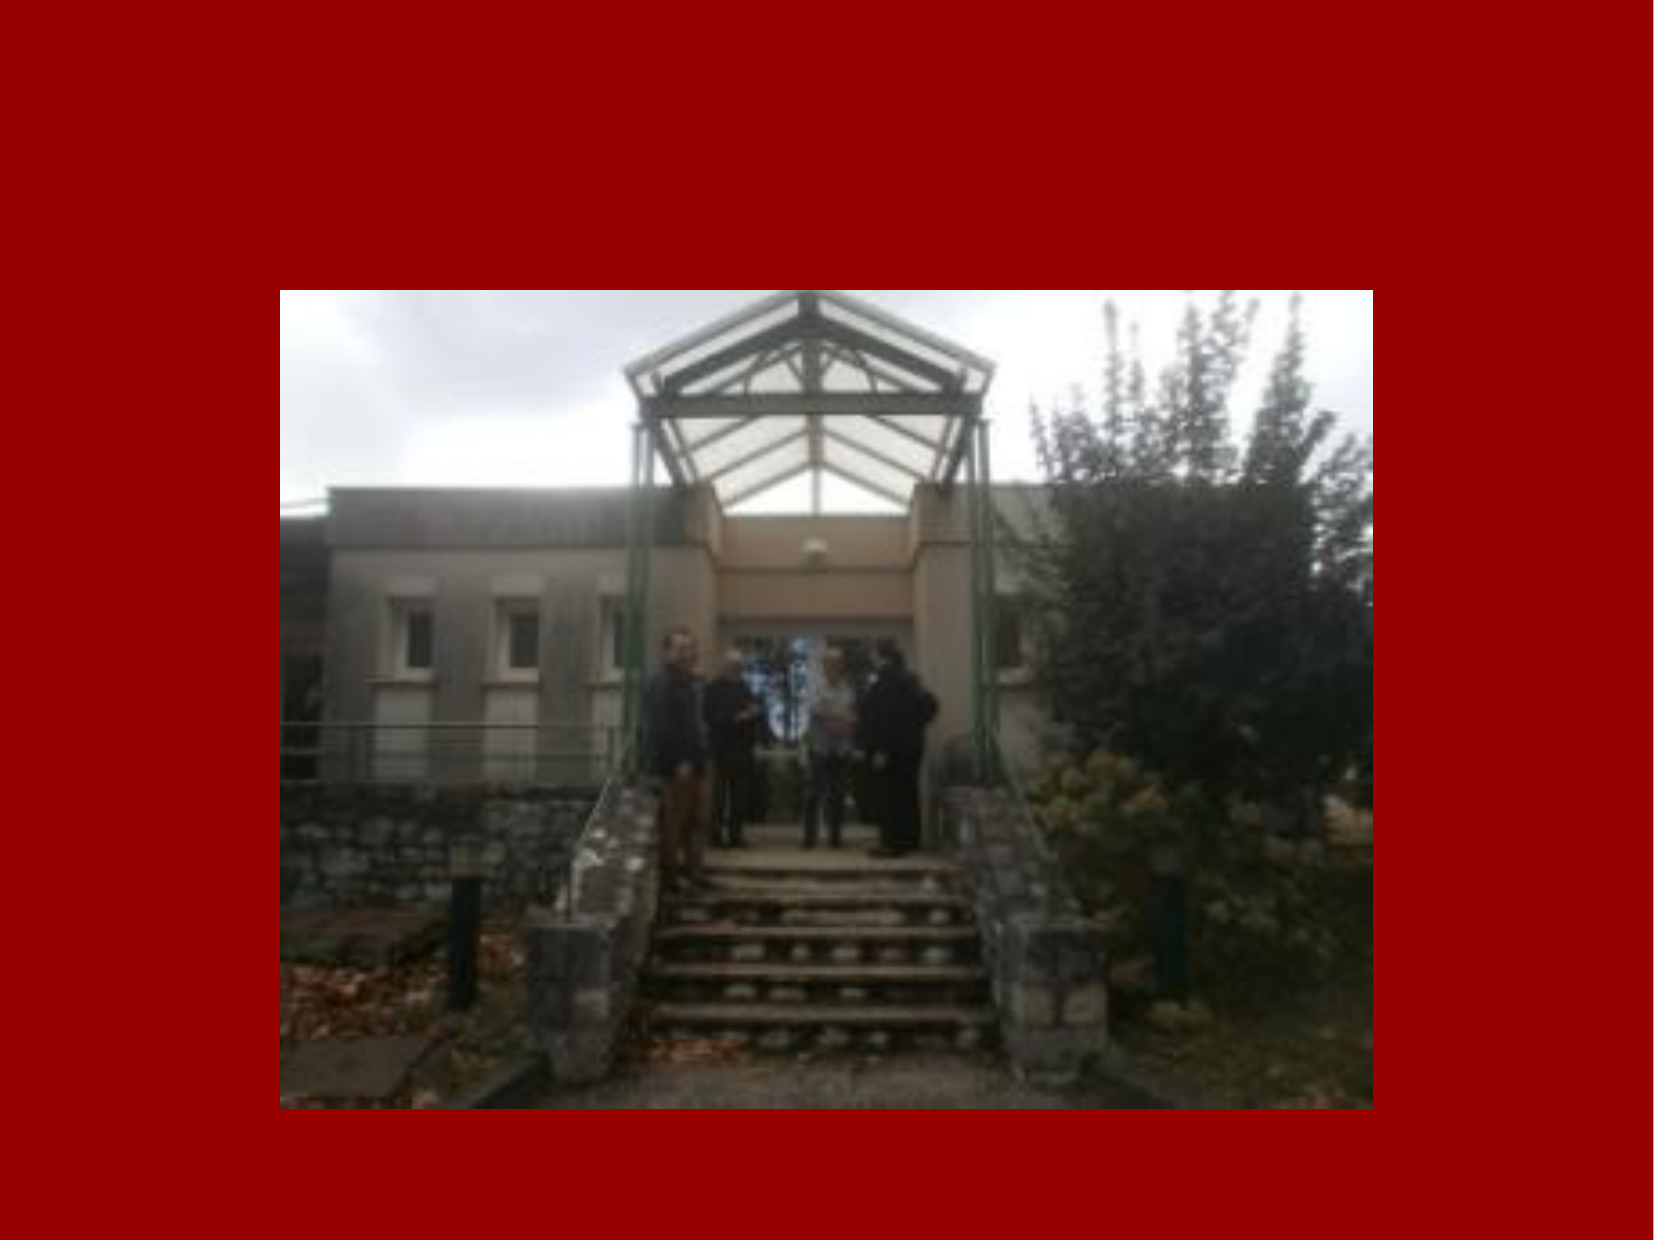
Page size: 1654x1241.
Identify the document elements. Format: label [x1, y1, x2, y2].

picture [280, 290, 1373, 1109]
